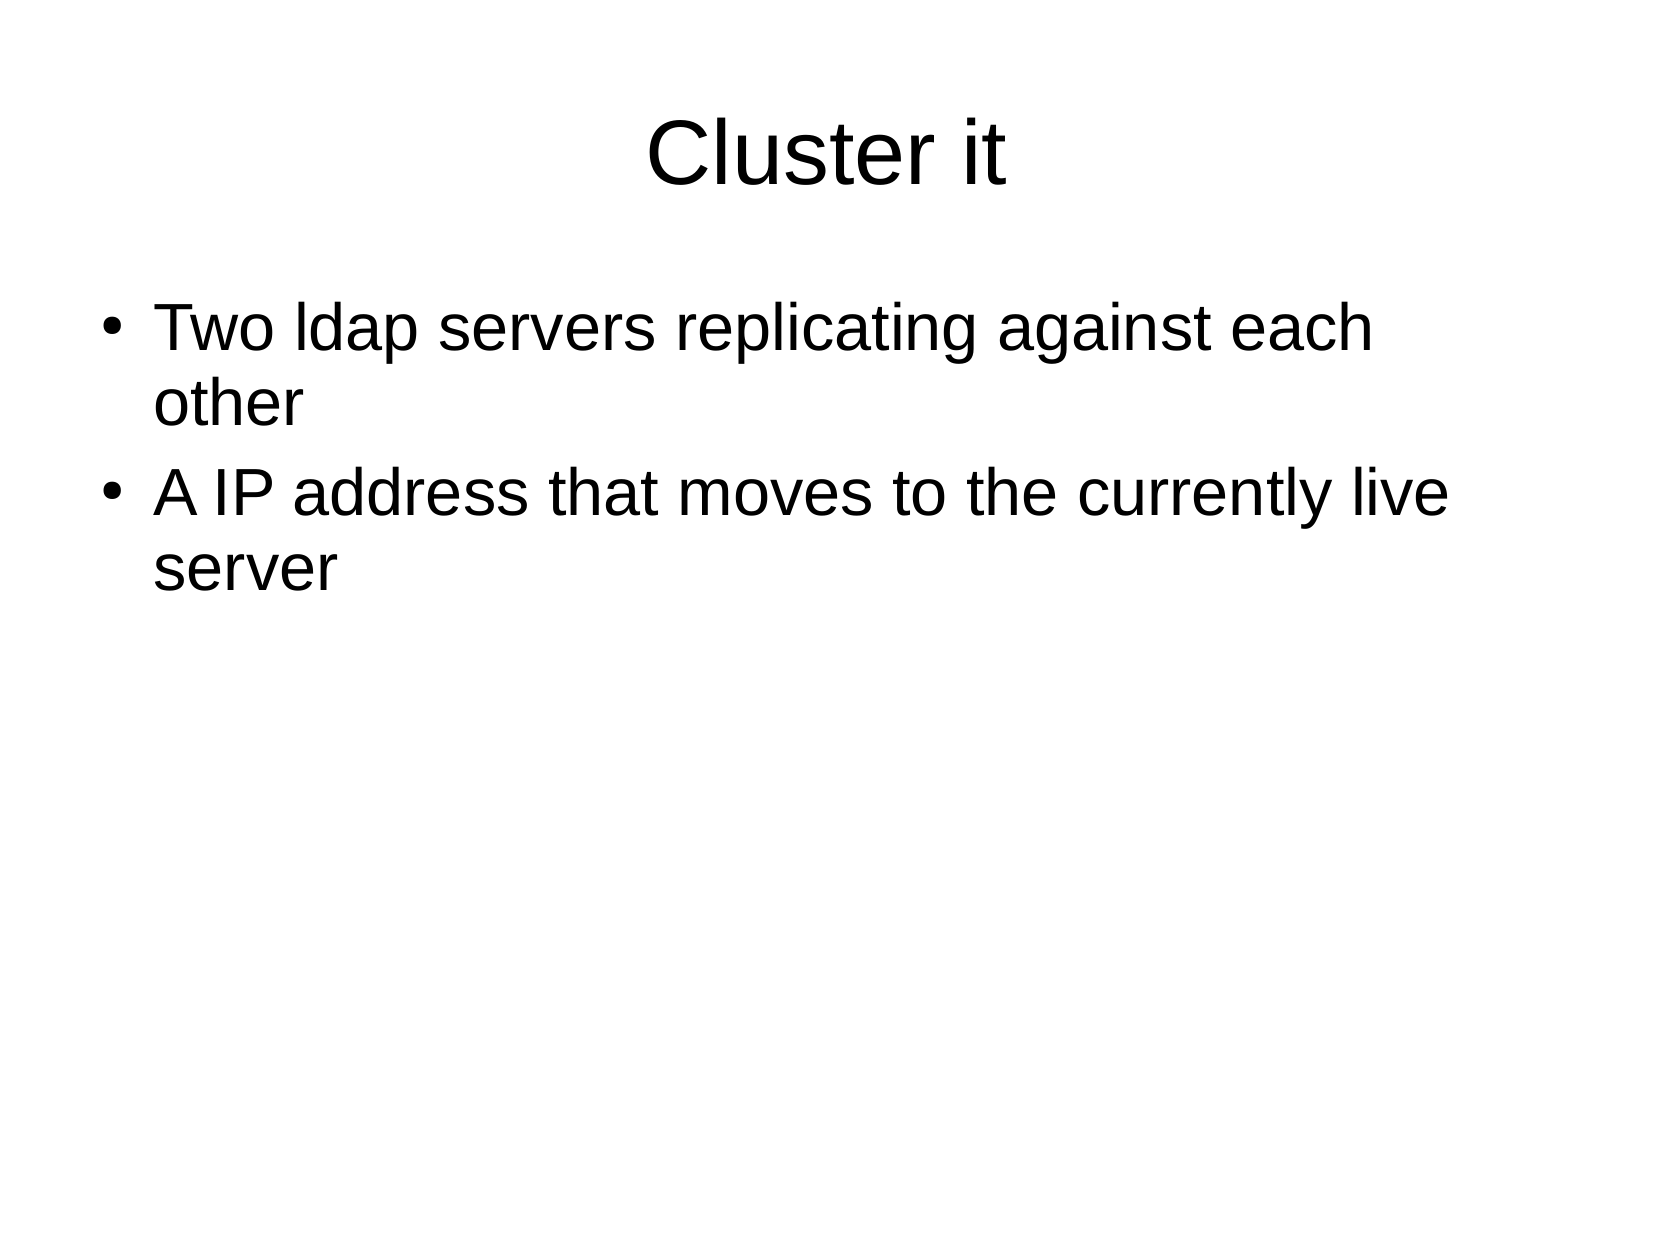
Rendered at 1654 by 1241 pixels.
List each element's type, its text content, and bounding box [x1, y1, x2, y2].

title Cluster it [82, 49, 1571, 257]
list Two ldap servers replicating against each other A IP address that moves to the currently live server [82, 290, 1538, 1010]
